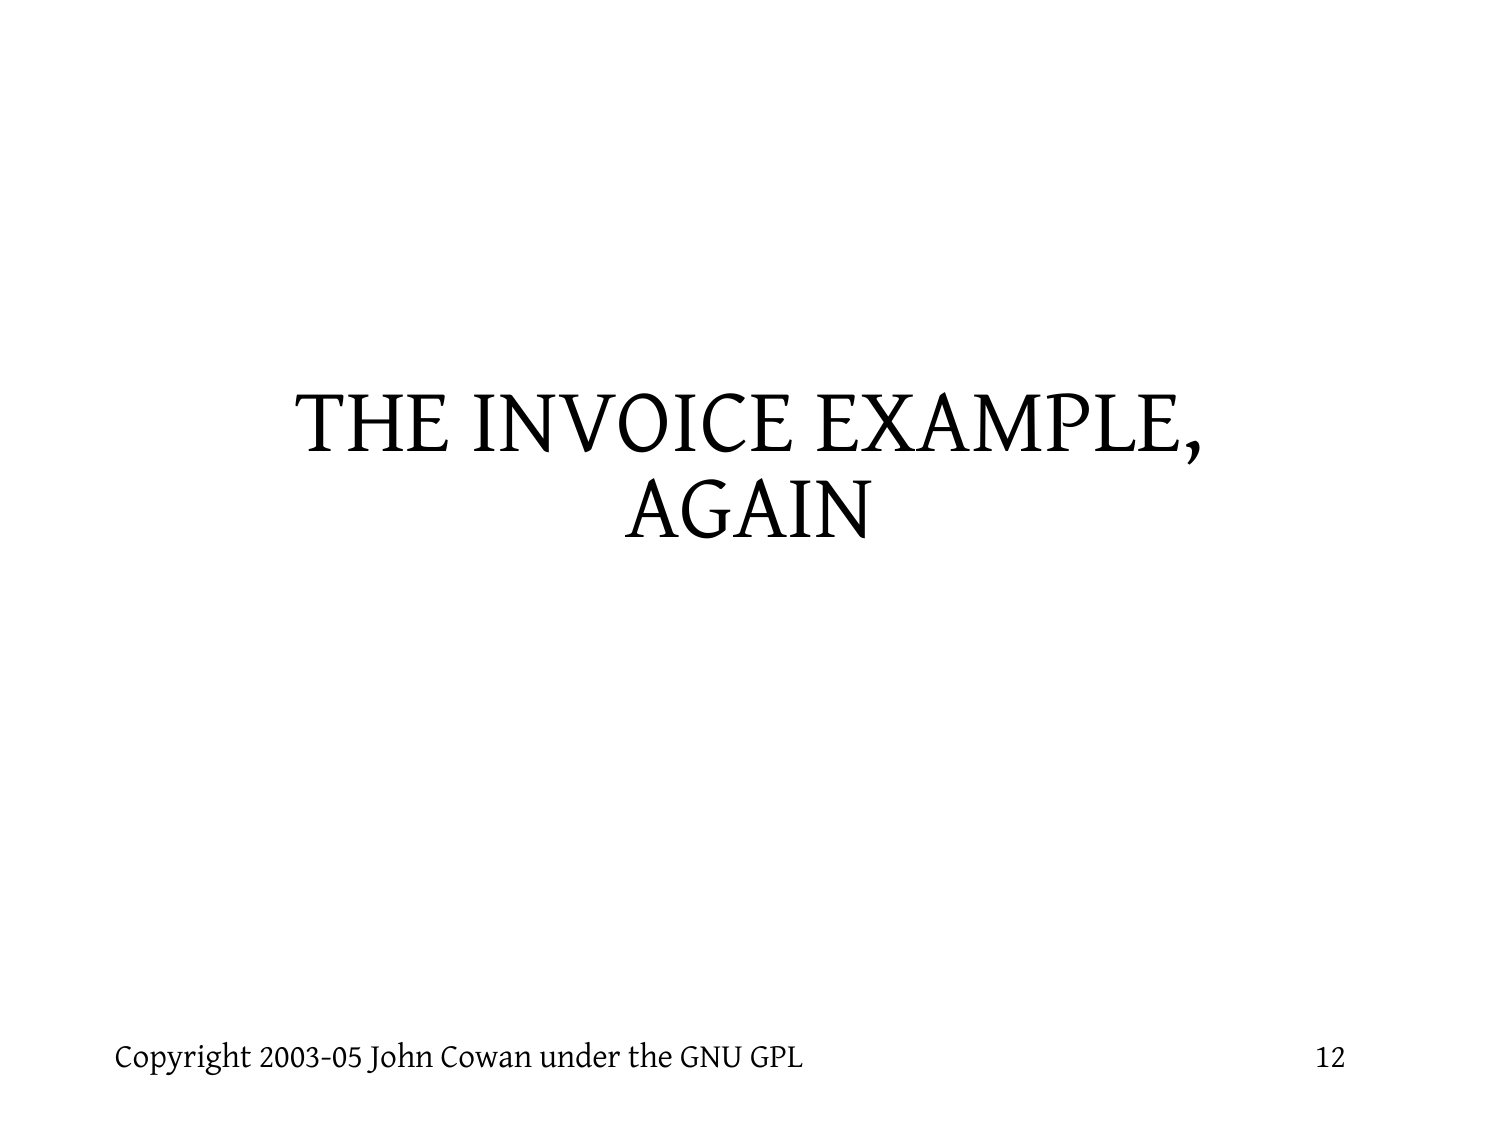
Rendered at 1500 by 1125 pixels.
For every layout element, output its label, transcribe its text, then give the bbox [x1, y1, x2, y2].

title THE INVOICE EXAMPLE, AGAIN [112, 365, 1388, 572]
